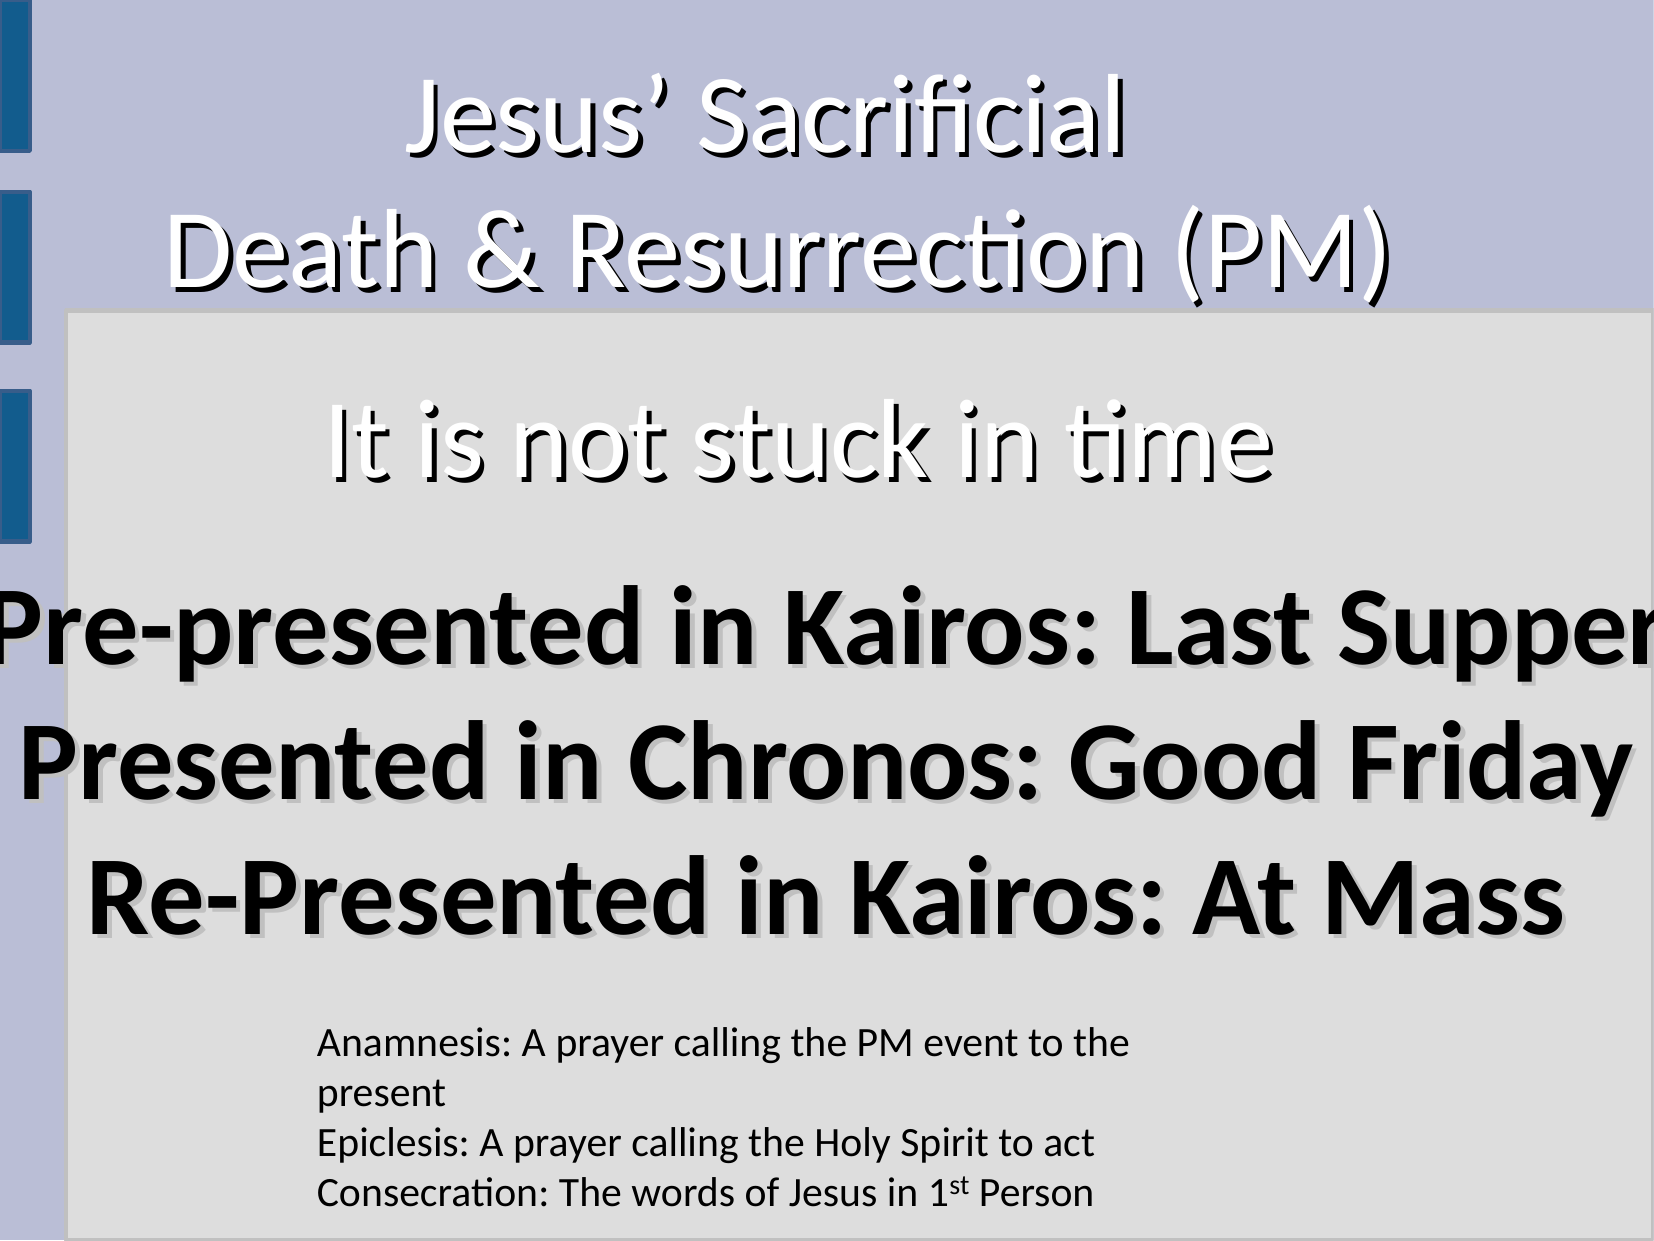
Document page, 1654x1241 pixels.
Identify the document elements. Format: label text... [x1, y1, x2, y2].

text_box Jesus’ Sacrificial Death & Resurrection (PM) [149, 32, 1409, 318]
text_box It is not stuck in time [308, 358, 1289, 508]
text_box Pre-presented in Kairos: Last Supper Presented in Chronos: Good Friday Re-Presented in Kairos: At Mass [0, 544, 1654, 964]
text_box Anamnesis: A prayer calling the PM event to the present Epiclesis: A prayer calling the Holy Spirit to act Consecration: The words of Jesus in 1st Person [301, 1007, 1277, 1225]
